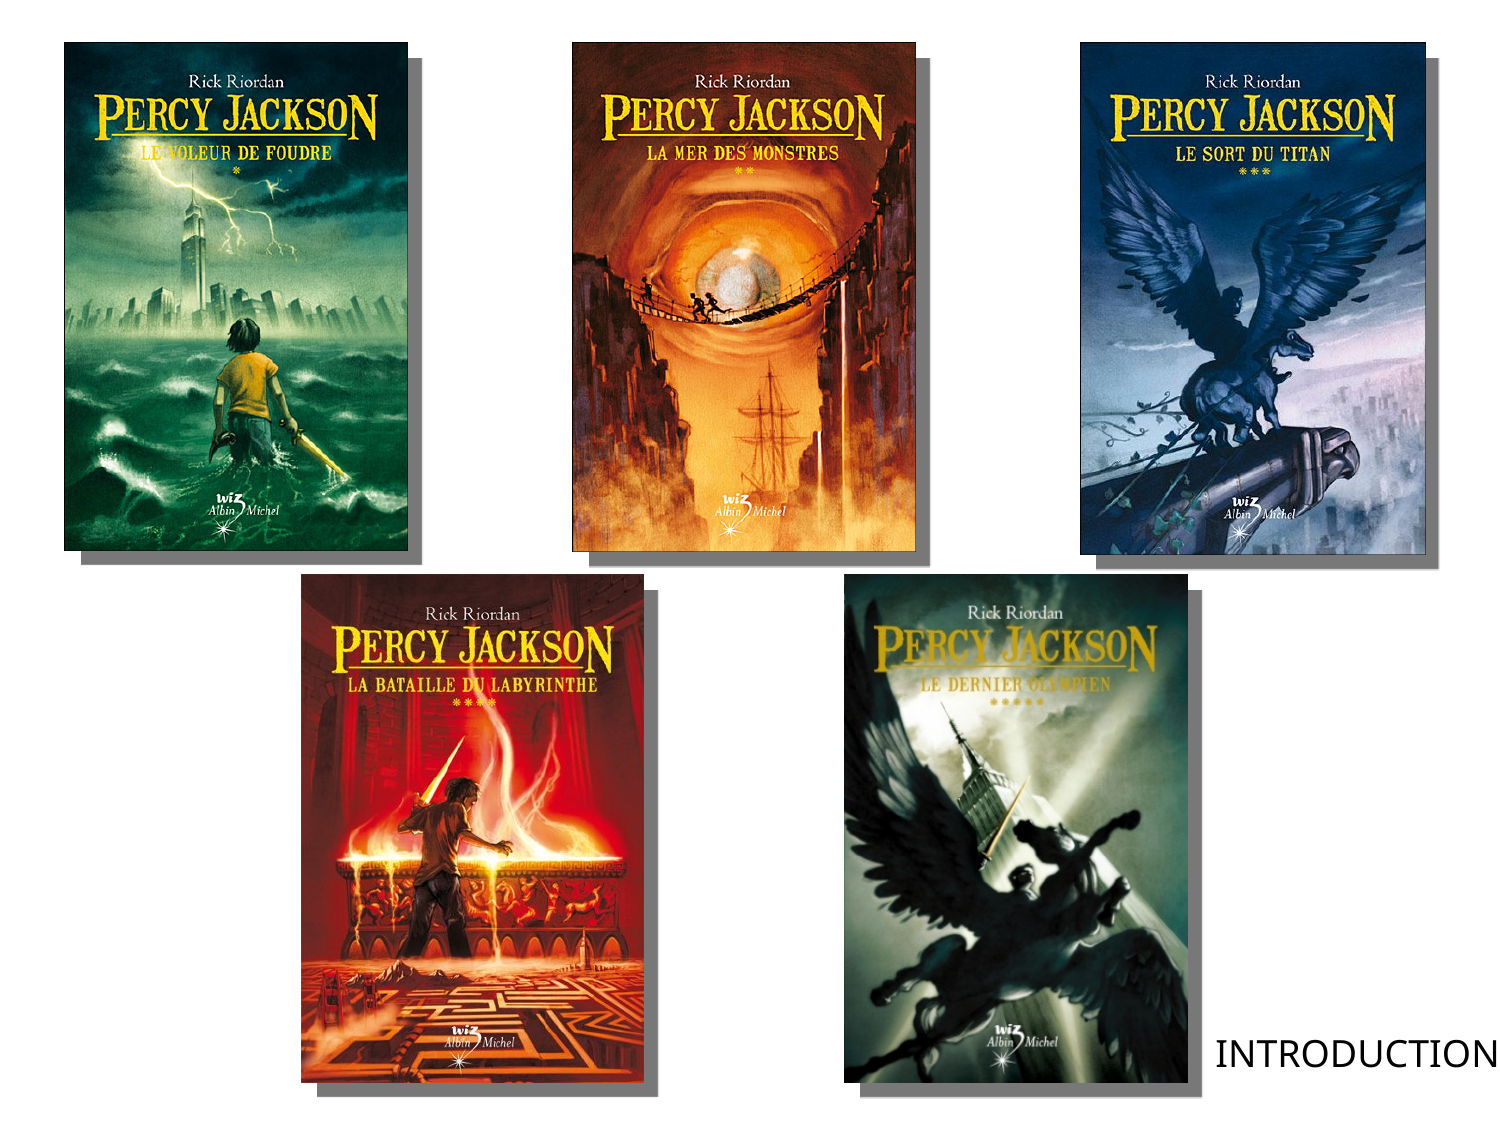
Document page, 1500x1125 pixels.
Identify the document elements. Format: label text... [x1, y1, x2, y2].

picture [1080, 42, 1426, 555]
picture [64, 42, 408, 551]
picture [301, 574, 644, 1083]
picture [844, 574, 1188, 1083]
text_box INTRODUCTION [1200, 1019, 1500, 1120]
picture [572, 42, 916, 552]
